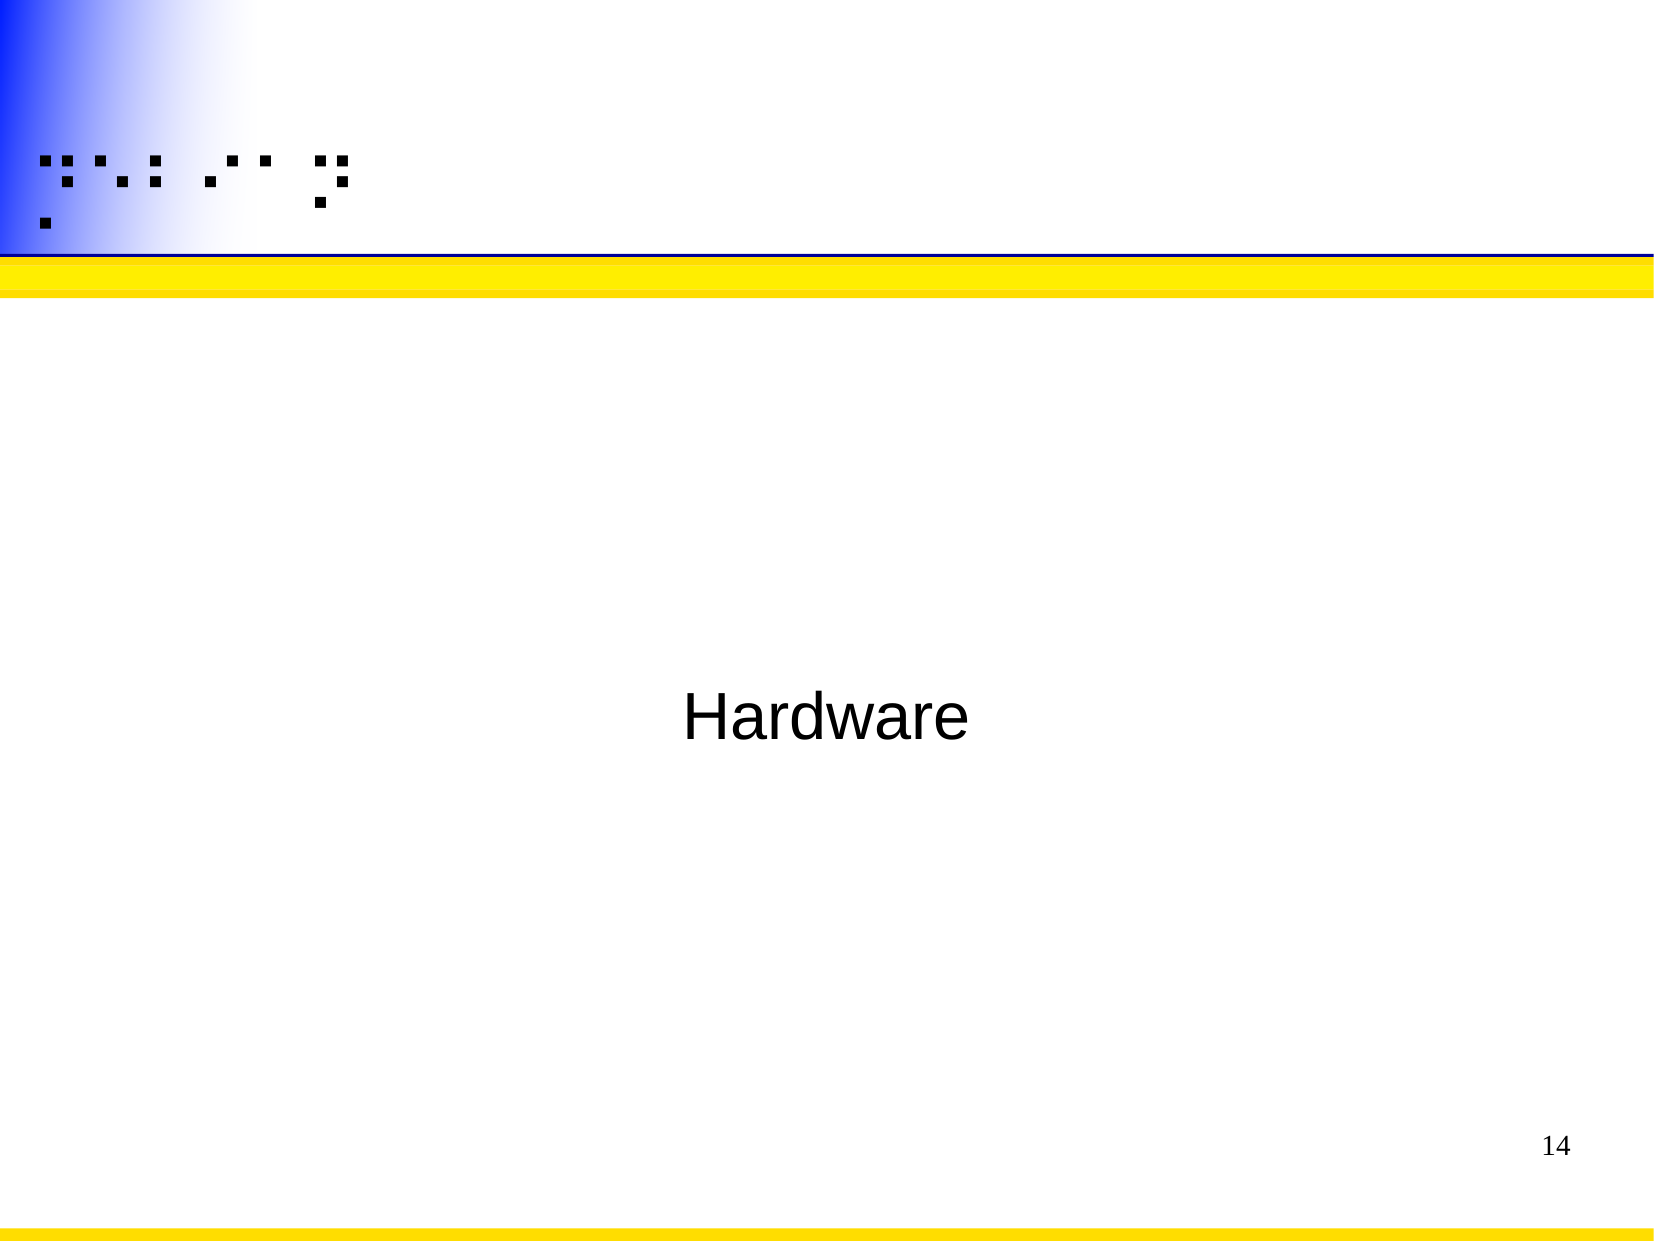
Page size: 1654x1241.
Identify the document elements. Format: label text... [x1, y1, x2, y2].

subtitle Hardware [82, 307, 1571, 1126]
